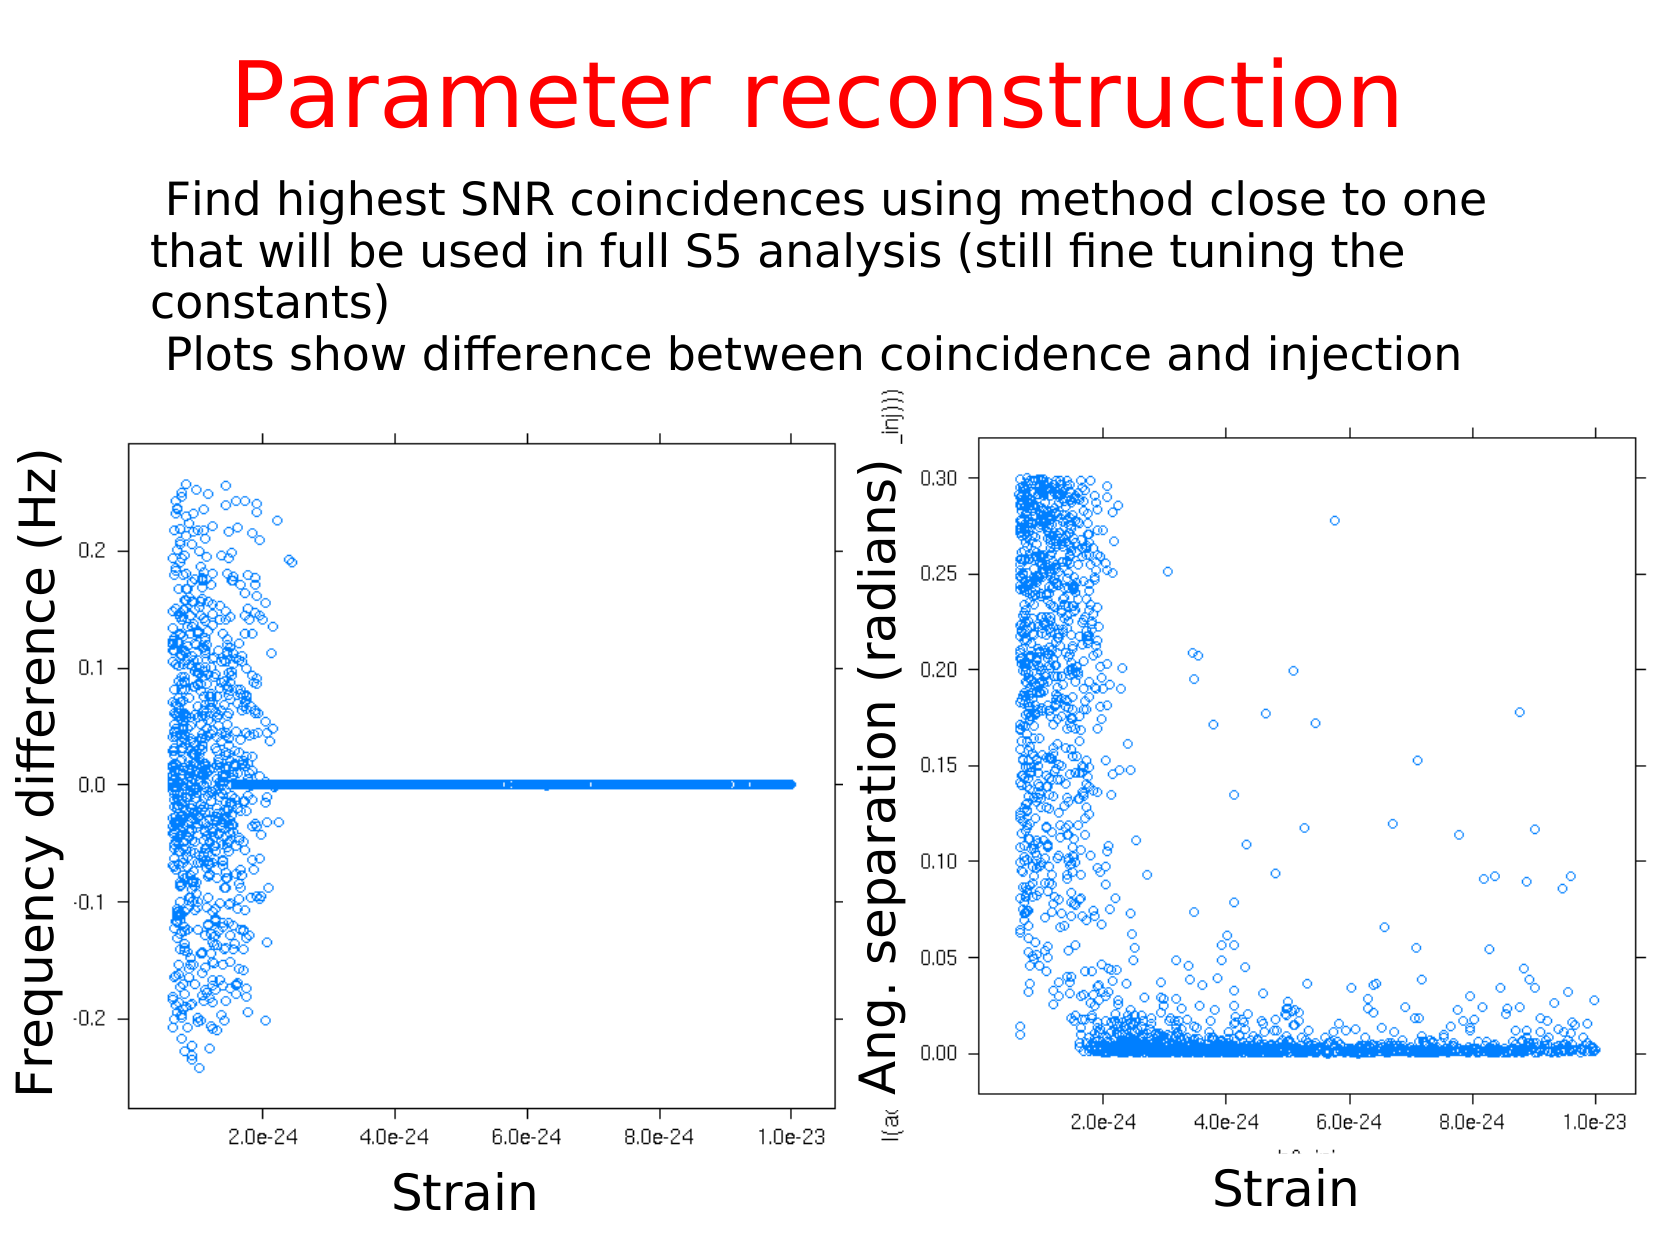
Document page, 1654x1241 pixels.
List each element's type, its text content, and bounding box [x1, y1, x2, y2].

text_box Strain [1197, 1153, 1466, 1227]
text_box Strain [376, 1158, 645, 1232]
picture [9, 374, 1654, 1217]
title Parameter reconstruction [74, 0, 1563, 193]
text_box Find highest SNR coincidences using method close to one that will be used in full S5 analysis (still fine tuning the constants) Plots show difference between coincidence and injection [135, 167, 1594, 391]
text_box Frequency difference (Hz) [0, 397, 77, 1114]
text_box Ang. separation (radians) [842, 443, 917, 1110]
